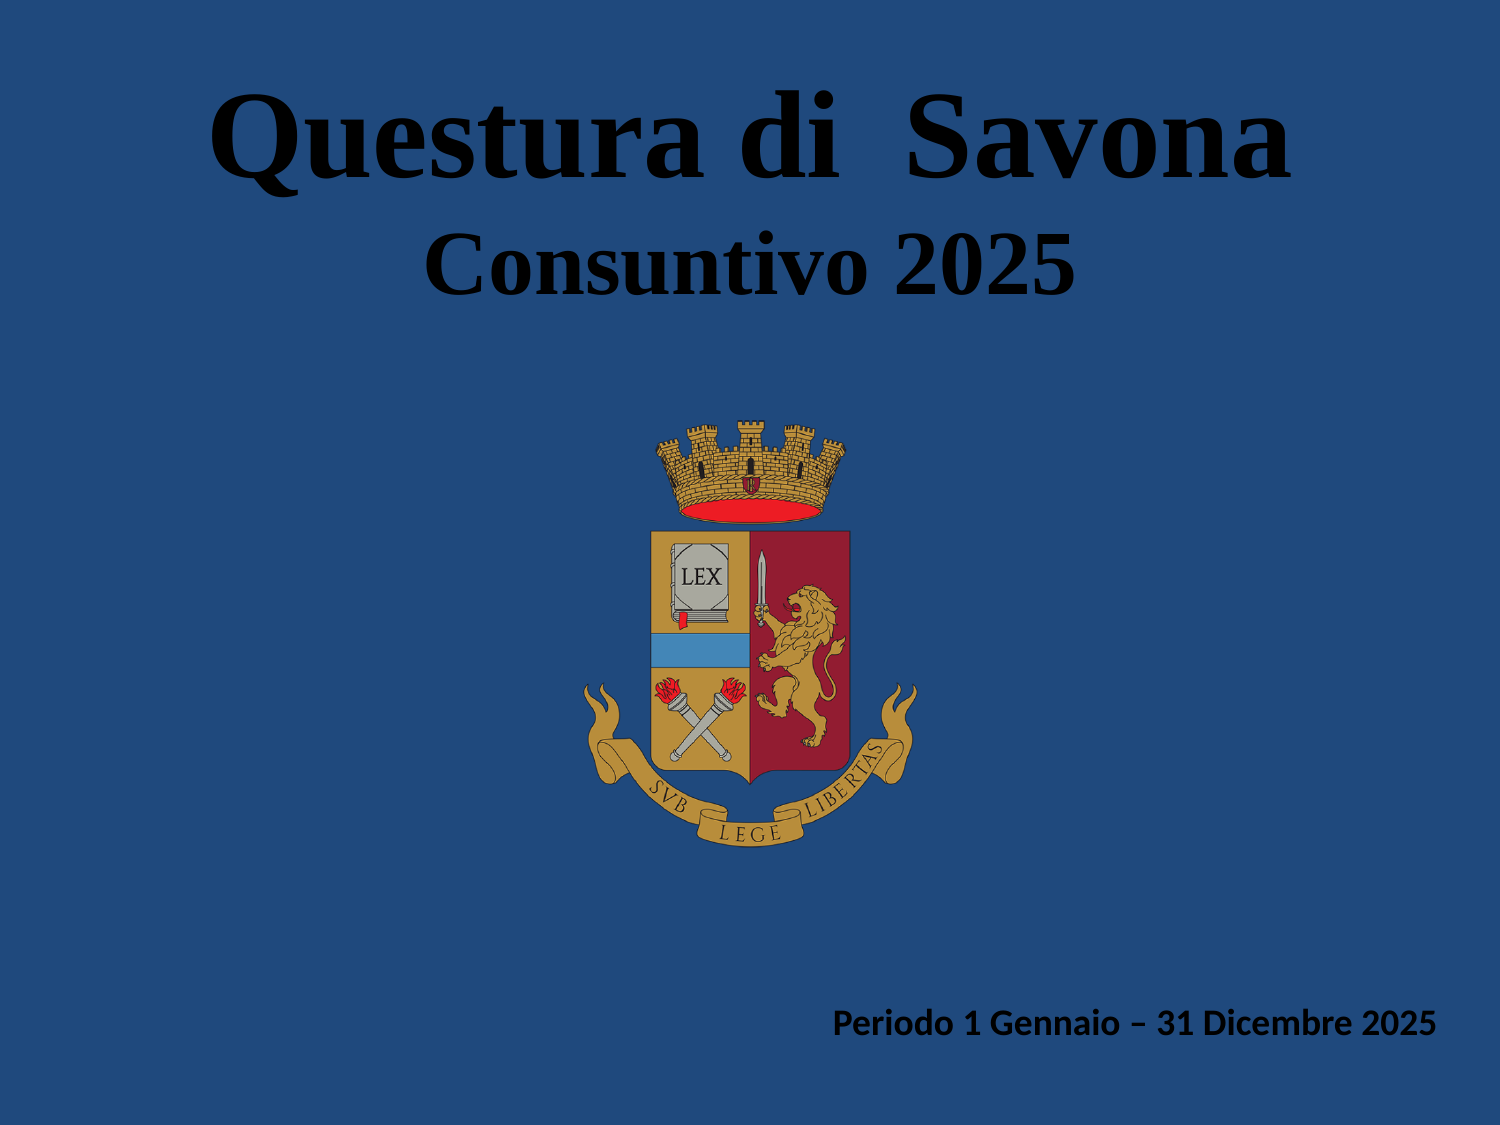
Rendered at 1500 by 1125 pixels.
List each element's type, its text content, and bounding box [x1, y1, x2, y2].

text_box Periodo 1 Gennaio – 31 Dicembre 2025 [817, 987, 1453, 1051]
title Questura di Savona Consuntivo 2025 [75, 45, 1425, 433]
picture [578, 420, 922, 848]
